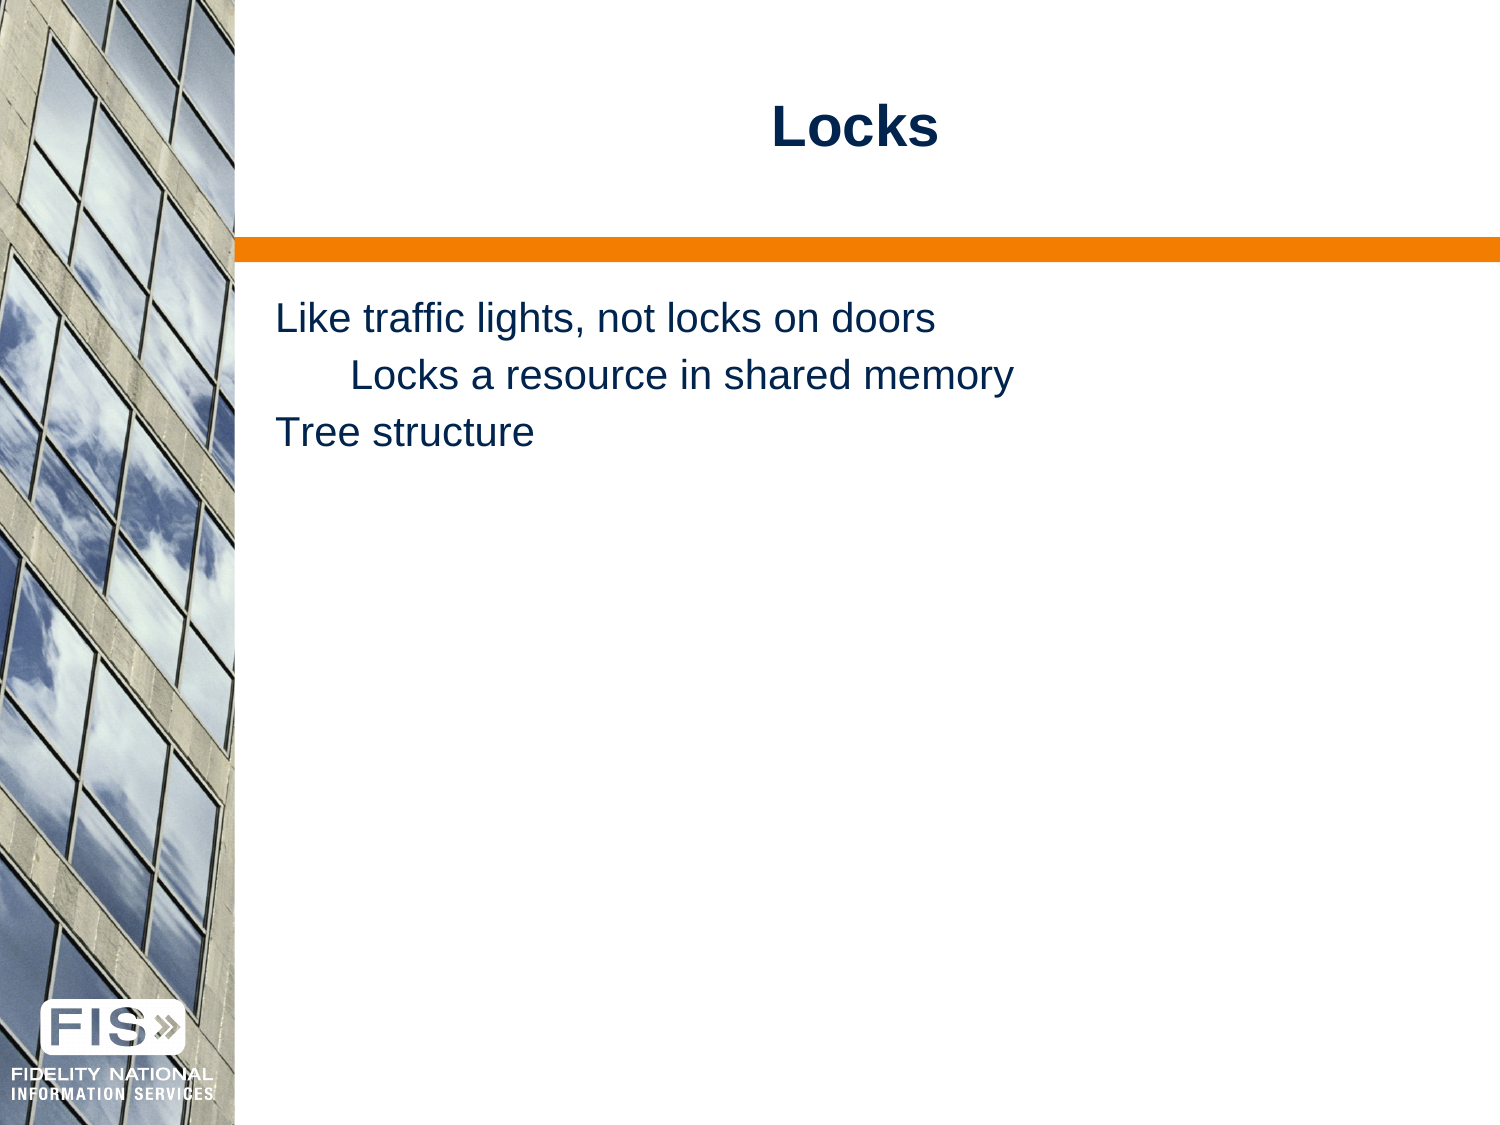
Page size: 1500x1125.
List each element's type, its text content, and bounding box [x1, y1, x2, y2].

list Like traffic lights, not locks on doors Locks a resource in shared memory Tree structure [274, 295, 1438, 1038]
picture [0, 0, 235, 1125]
title Locks [274, 32, 1438, 220]
